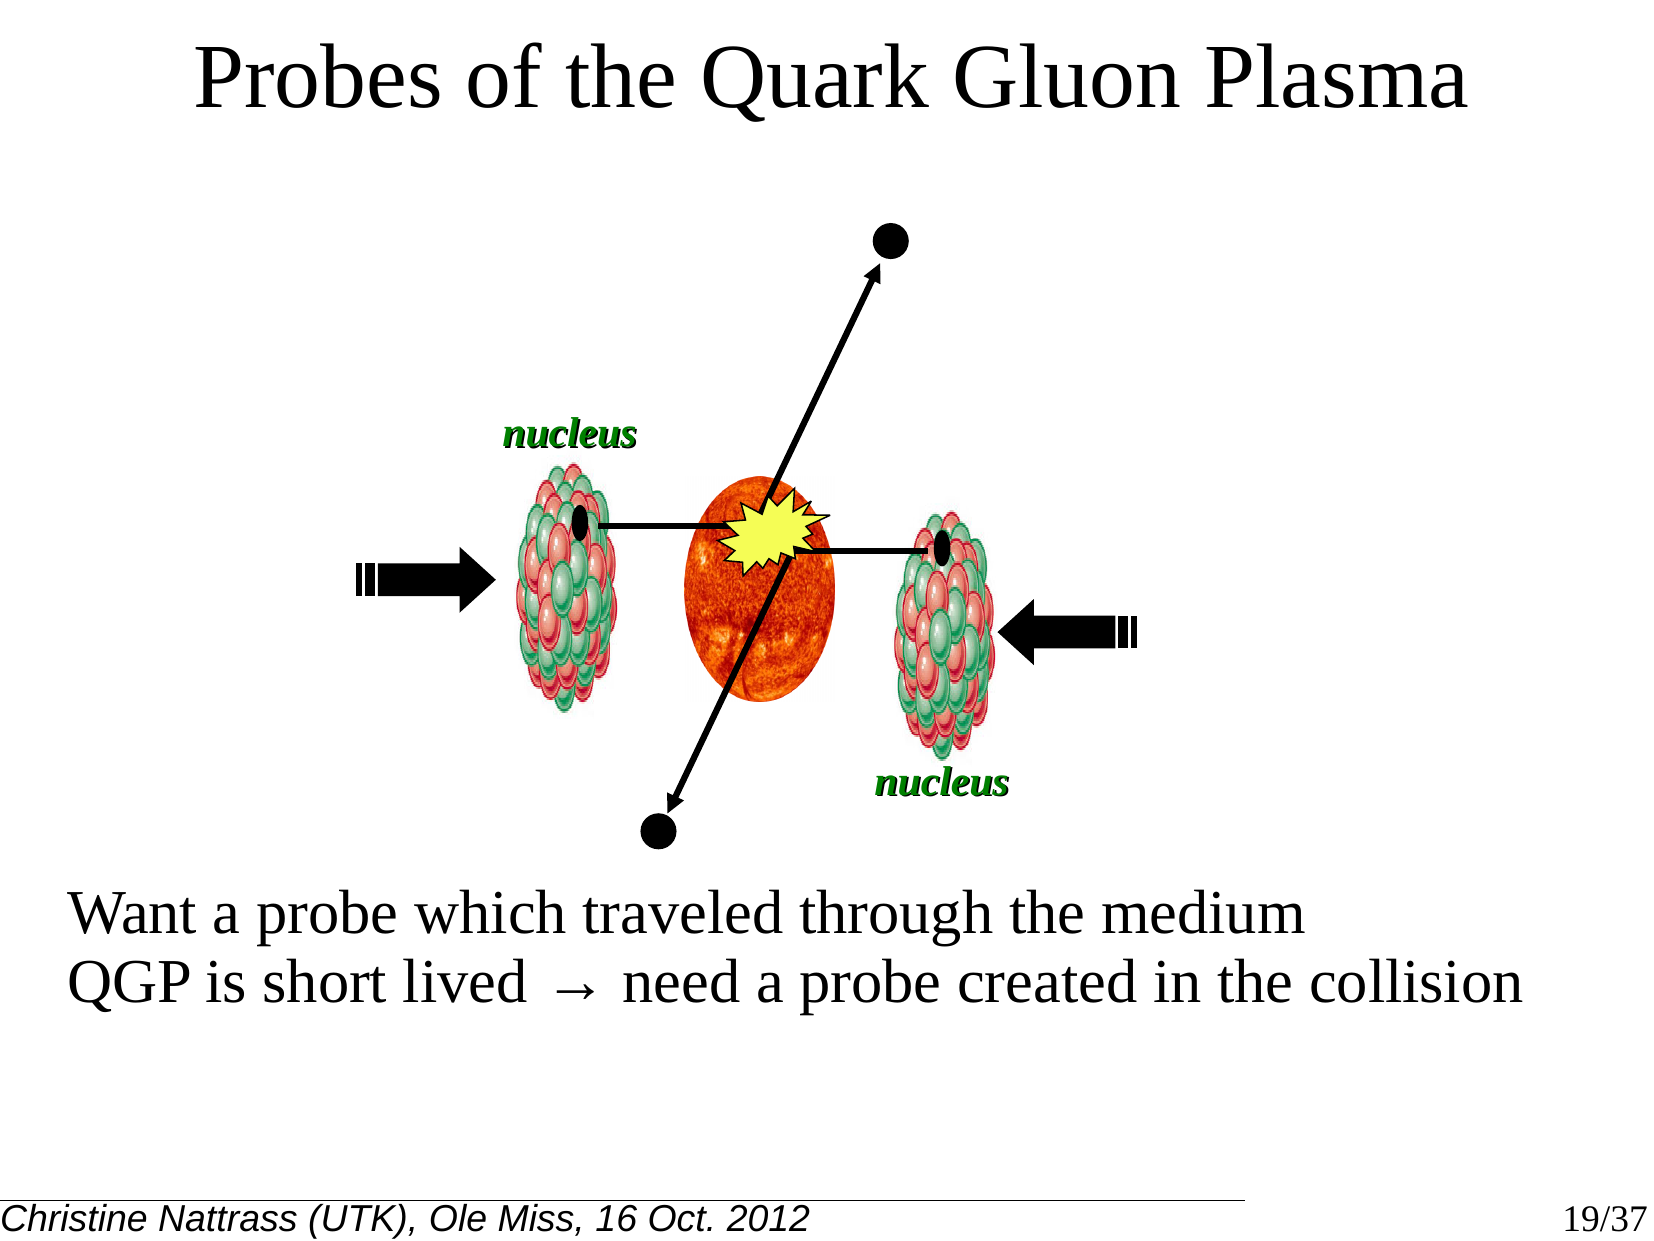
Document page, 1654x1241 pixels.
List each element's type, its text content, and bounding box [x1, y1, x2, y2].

text_box [366, 564, 374, 595]
text_box [378, 548, 495, 612]
text_box [717, 488, 831, 576]
picture [684, 476, 774, 523]
picture [514, 464, 620, 719]
picture [725, 554, 835, 702]
text_box nucleus [859, 750, 1024, 812]
text_box [873, 223, 909, 259]
picture [892, 496, 998, 750]
text_box [572, 505, 588, 541]
text_box [357, 564, 361, 595]
text_box [641, 814, 676, 849]
title Probes of the Quark Gluon Plasma [88, 15, 1577, 139]
text_box [1132, 616, 1136, 648]
text_box [1119, 616, 1128, 648]
text_box Want a probe which traveled through the medium QGP is short lived → need a probe created in the collision [52, 870, 1627, 1093]
text_box nucleus [487, 401, 652, 464]
text_box [998, 600, 1115, 664]
picture [772, 476, 835, 548]
picture [684, 529, 786, 702]
text_box [934, 531, 950, 566]
